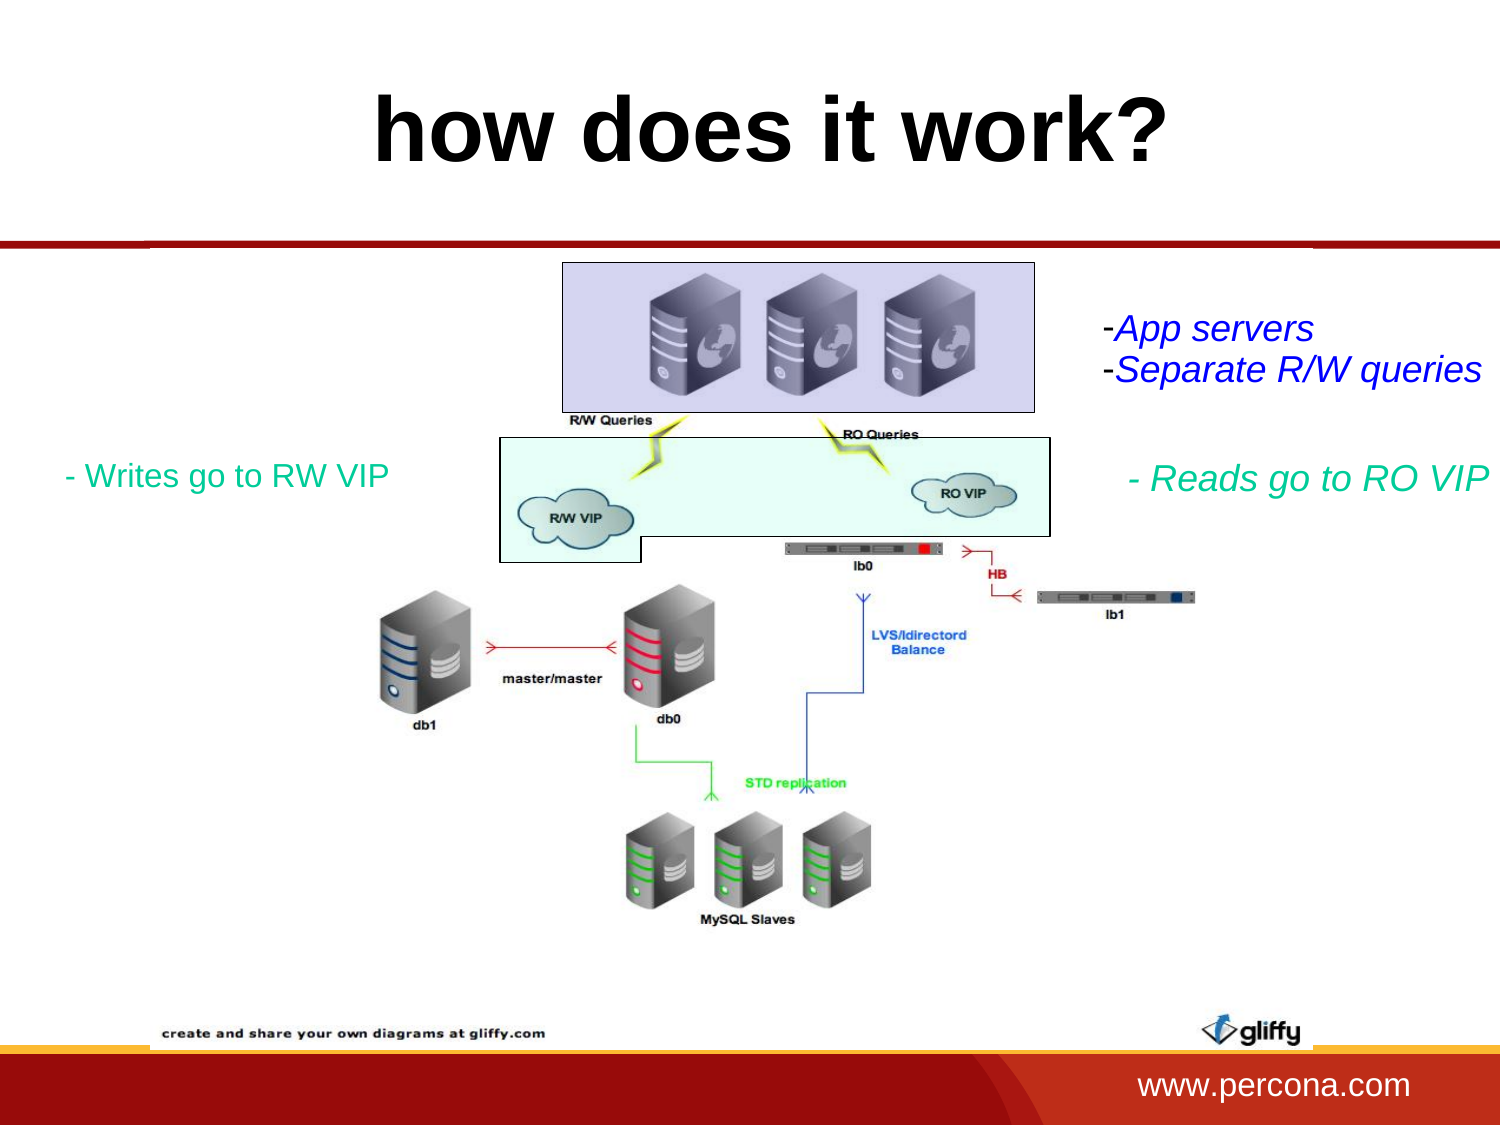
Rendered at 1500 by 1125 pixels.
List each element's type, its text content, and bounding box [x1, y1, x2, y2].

text_box [150, 248, 1313, 1051]
title how does it work? [41, 6, 1471, 243]
text_box - Reads go to RO VIP [1112, 450, 1500, 508]
text_box - Writes go to RW VIP [49, 450, 451, 503]
text_box App servers Separate R/W queries [1087, 299, 1500, 400]
